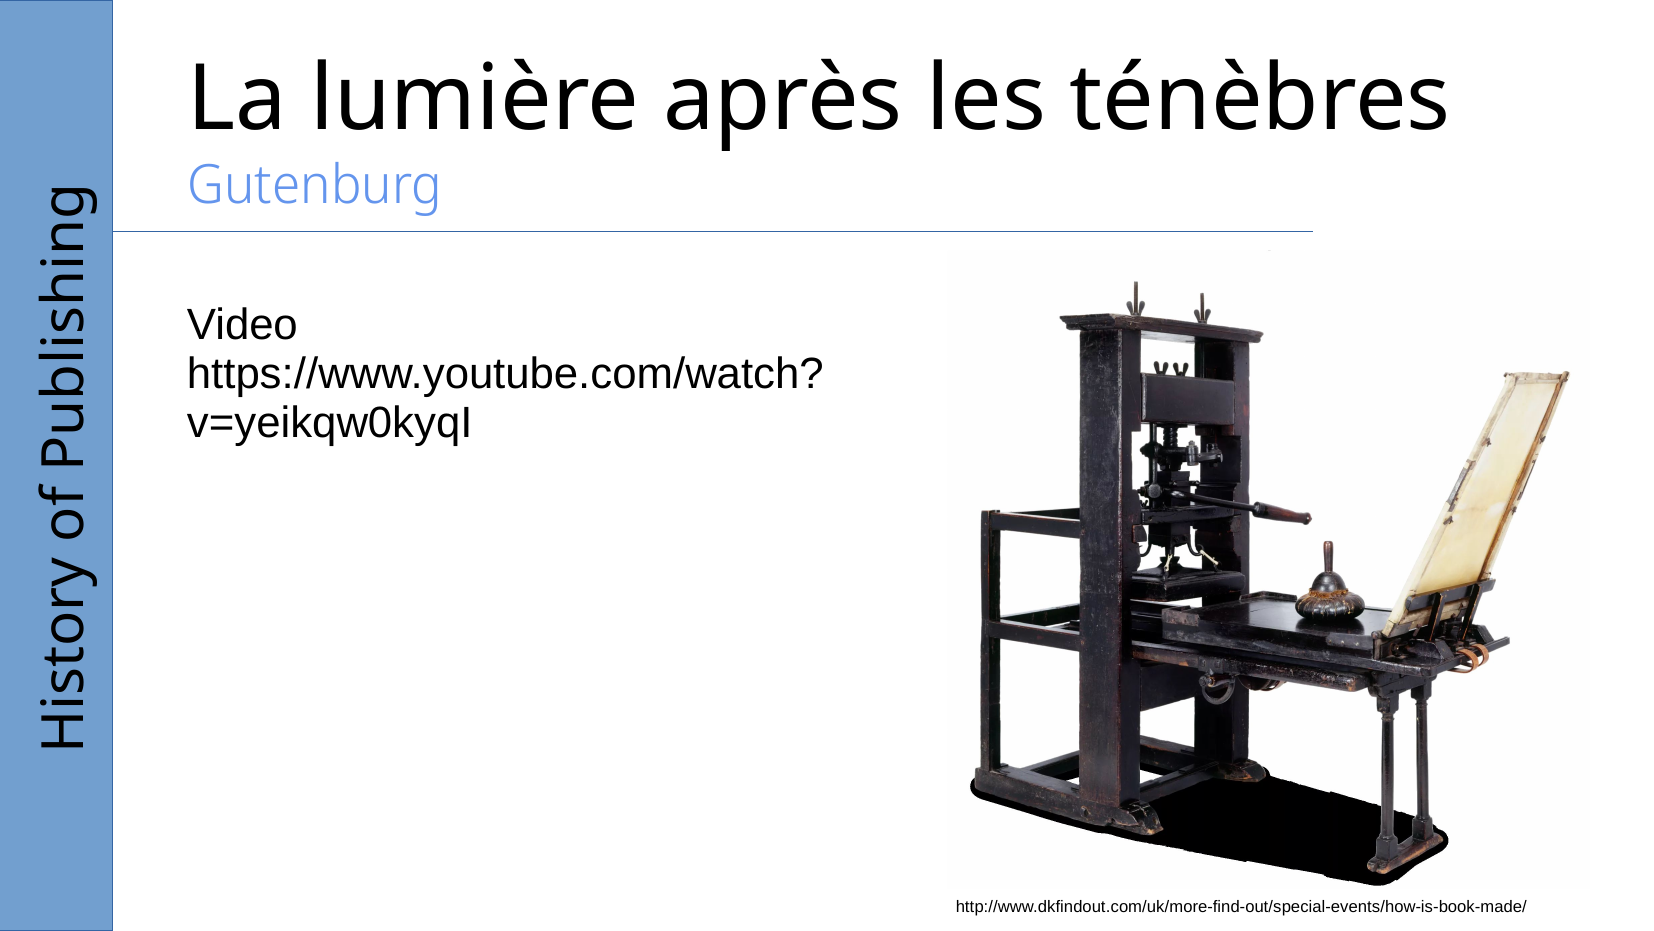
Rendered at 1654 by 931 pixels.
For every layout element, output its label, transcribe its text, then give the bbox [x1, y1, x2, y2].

text_box Video https://www.youtube.com/watch?v=yeikqw0kyqI [186, 300, 947, 805]
picture [947, 250, 1590, 889]
title Gutenburg [187, 125, 1571, 239]
text_box History of Publishing [13, 37, 105, 901]
text_box [0, 0, 113, 931]
text_box http://www.dkfindout.com/uk/more-find-out/special-events/how-is-book-made/ [941, 890, 1654, 924]
title La lumière après les ténèbres [187, 33, 1571, 125]
